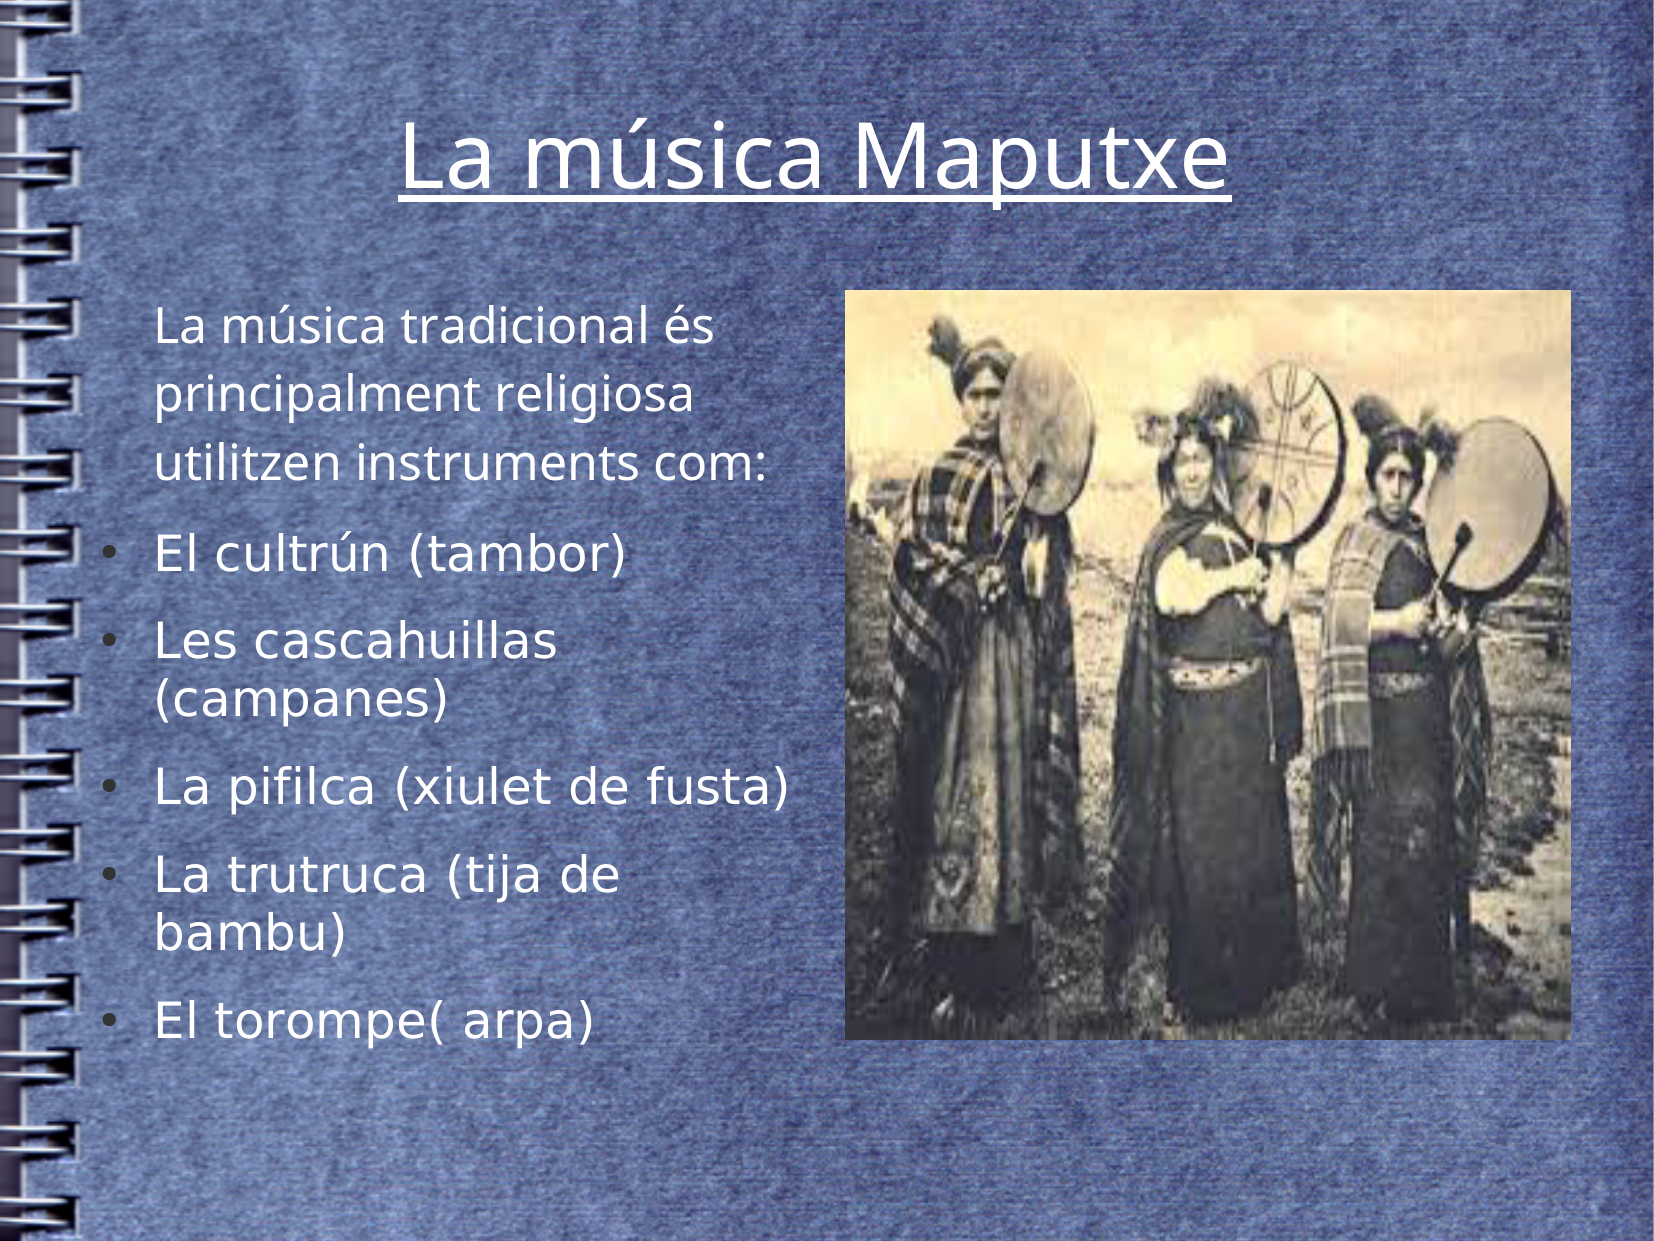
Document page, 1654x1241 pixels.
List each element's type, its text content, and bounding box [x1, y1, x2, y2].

title La música Maputxe [82, 49, 1571, 257]
list La música tradicional és principalment religiosa utilitzen instruments com: El cultrún (tambor) Les cascahuillas (campanes) La pifilca (xiulet de fusta) La trutruca (tija de bambu) El torompe( arpa) [82, 290, 809, 1029]
picture [0, 0, 1654, 1241]
